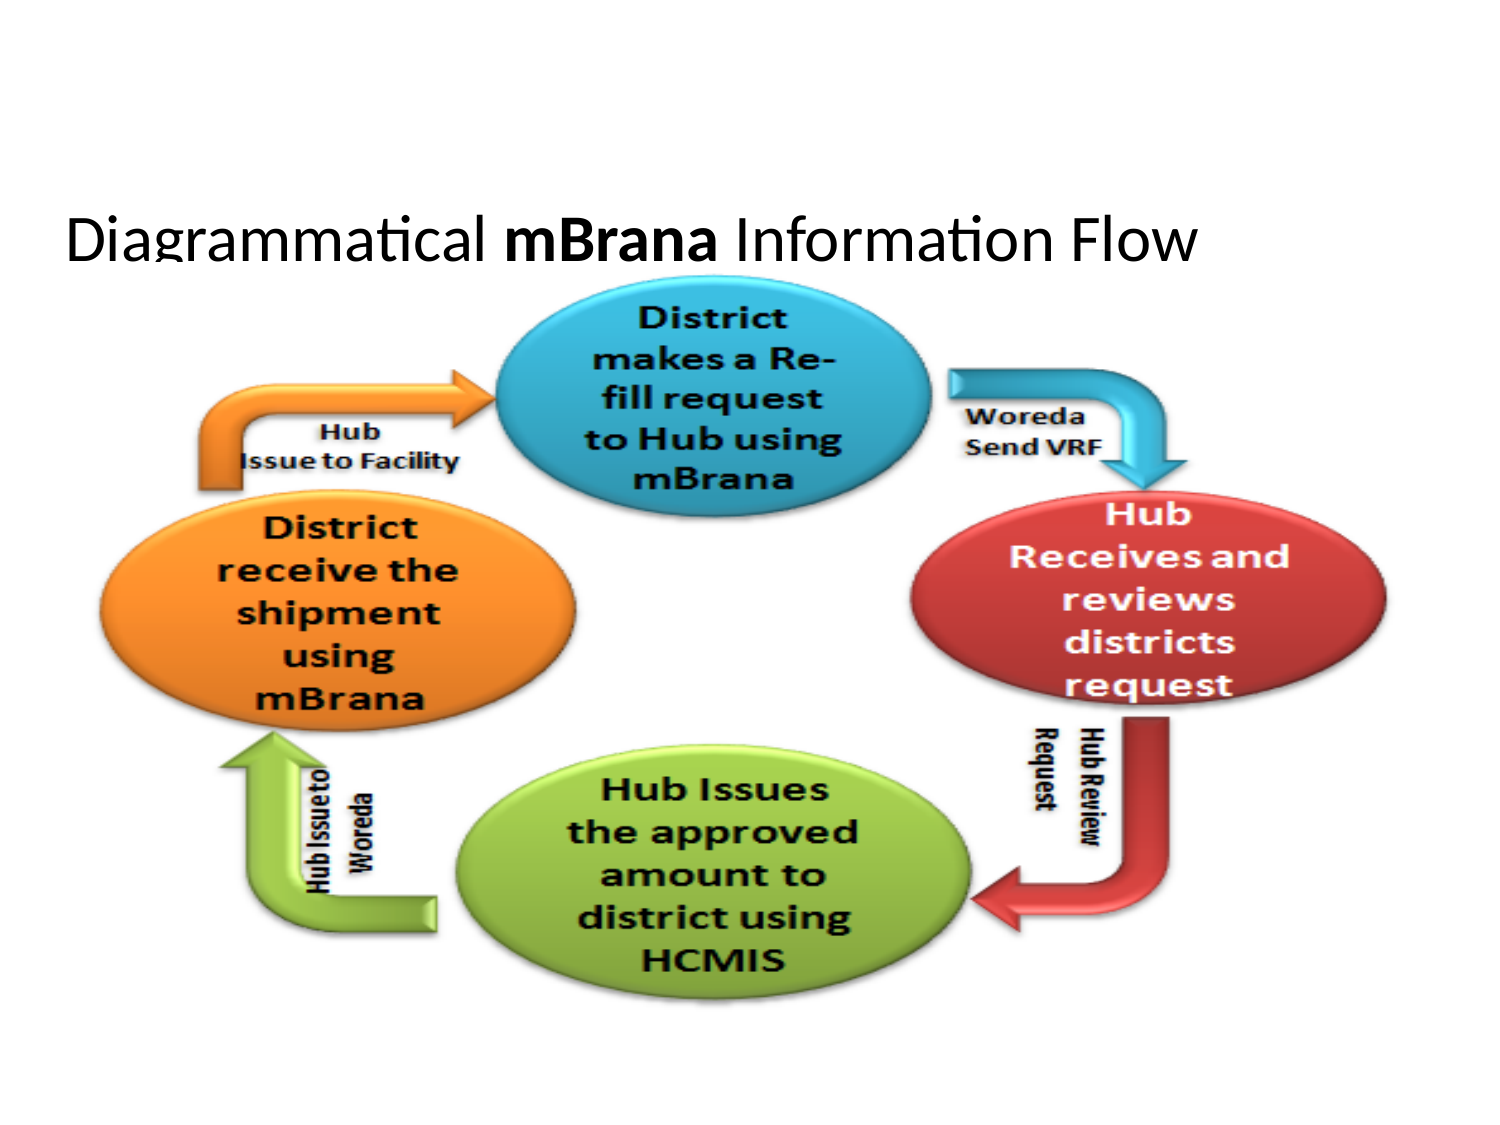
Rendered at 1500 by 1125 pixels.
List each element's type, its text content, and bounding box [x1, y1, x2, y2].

picture [75, 262, 1400, 1013]
list Diagrammatical mBrana Information Flow [50, 187, 1425, 1005]
